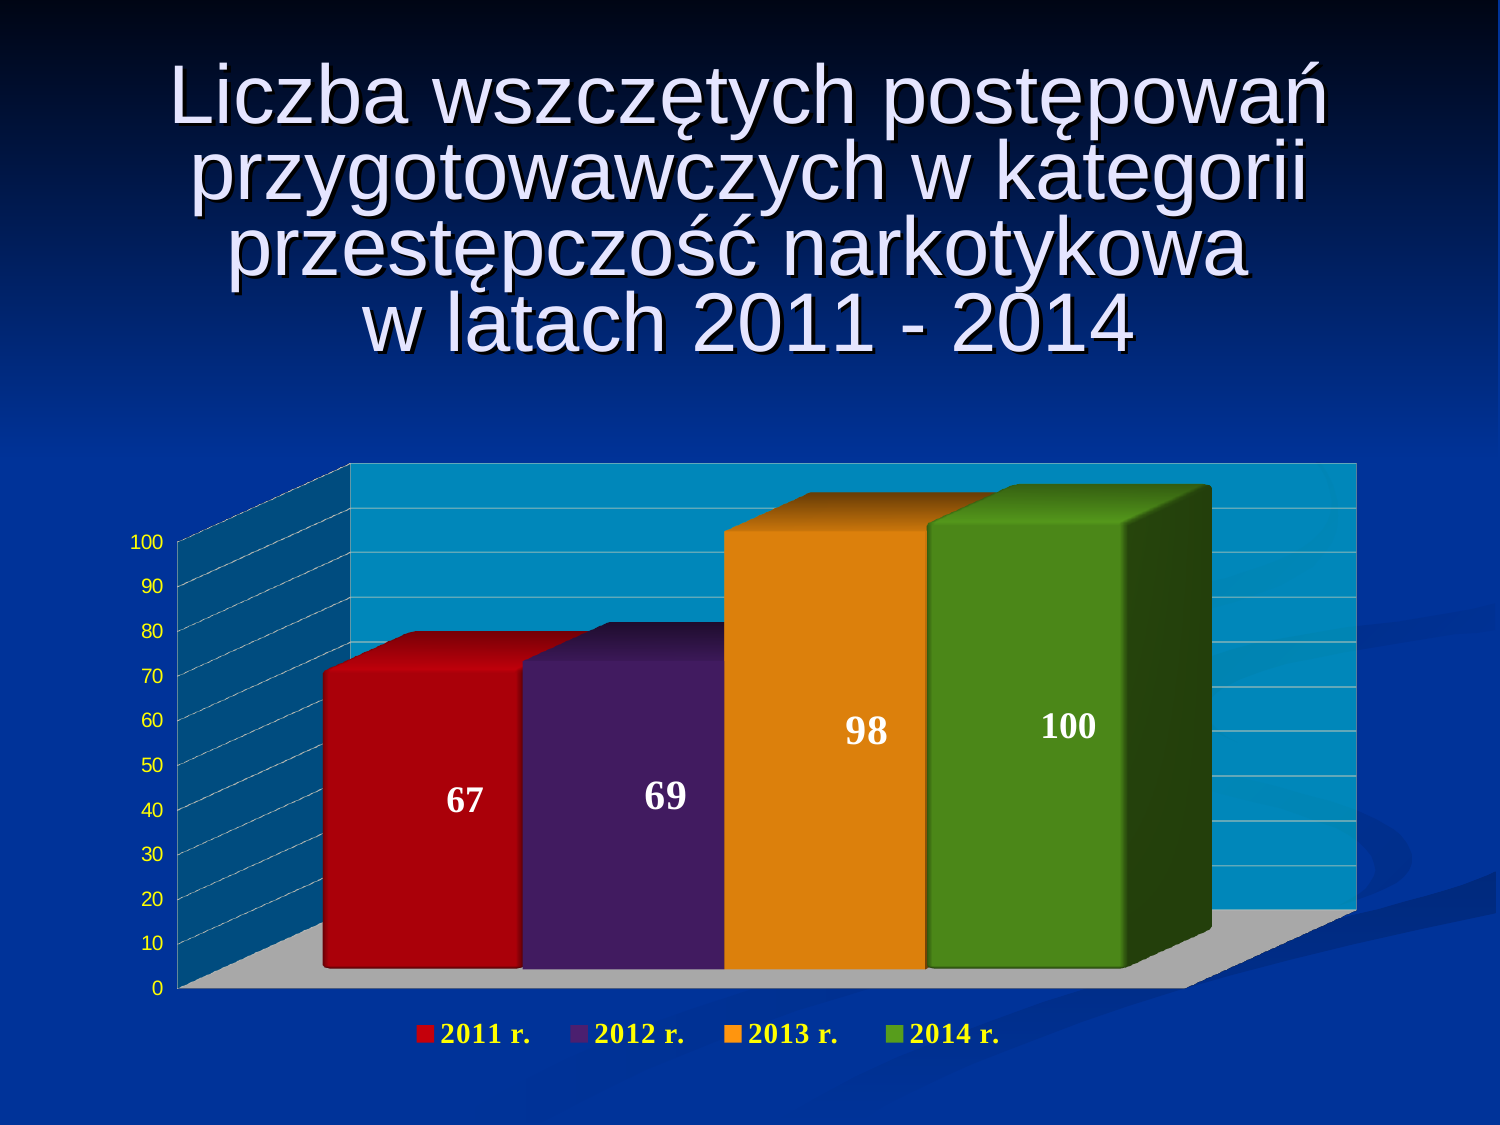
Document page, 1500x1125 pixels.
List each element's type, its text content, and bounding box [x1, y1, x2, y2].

chart [59, 437, 1441, 1125]
title Liczba wszczętych postępowań przygotowawczych w kategorii przestępczość narkotykowa w latach 2011 - 2014 [75, 21, 1424, 256]
